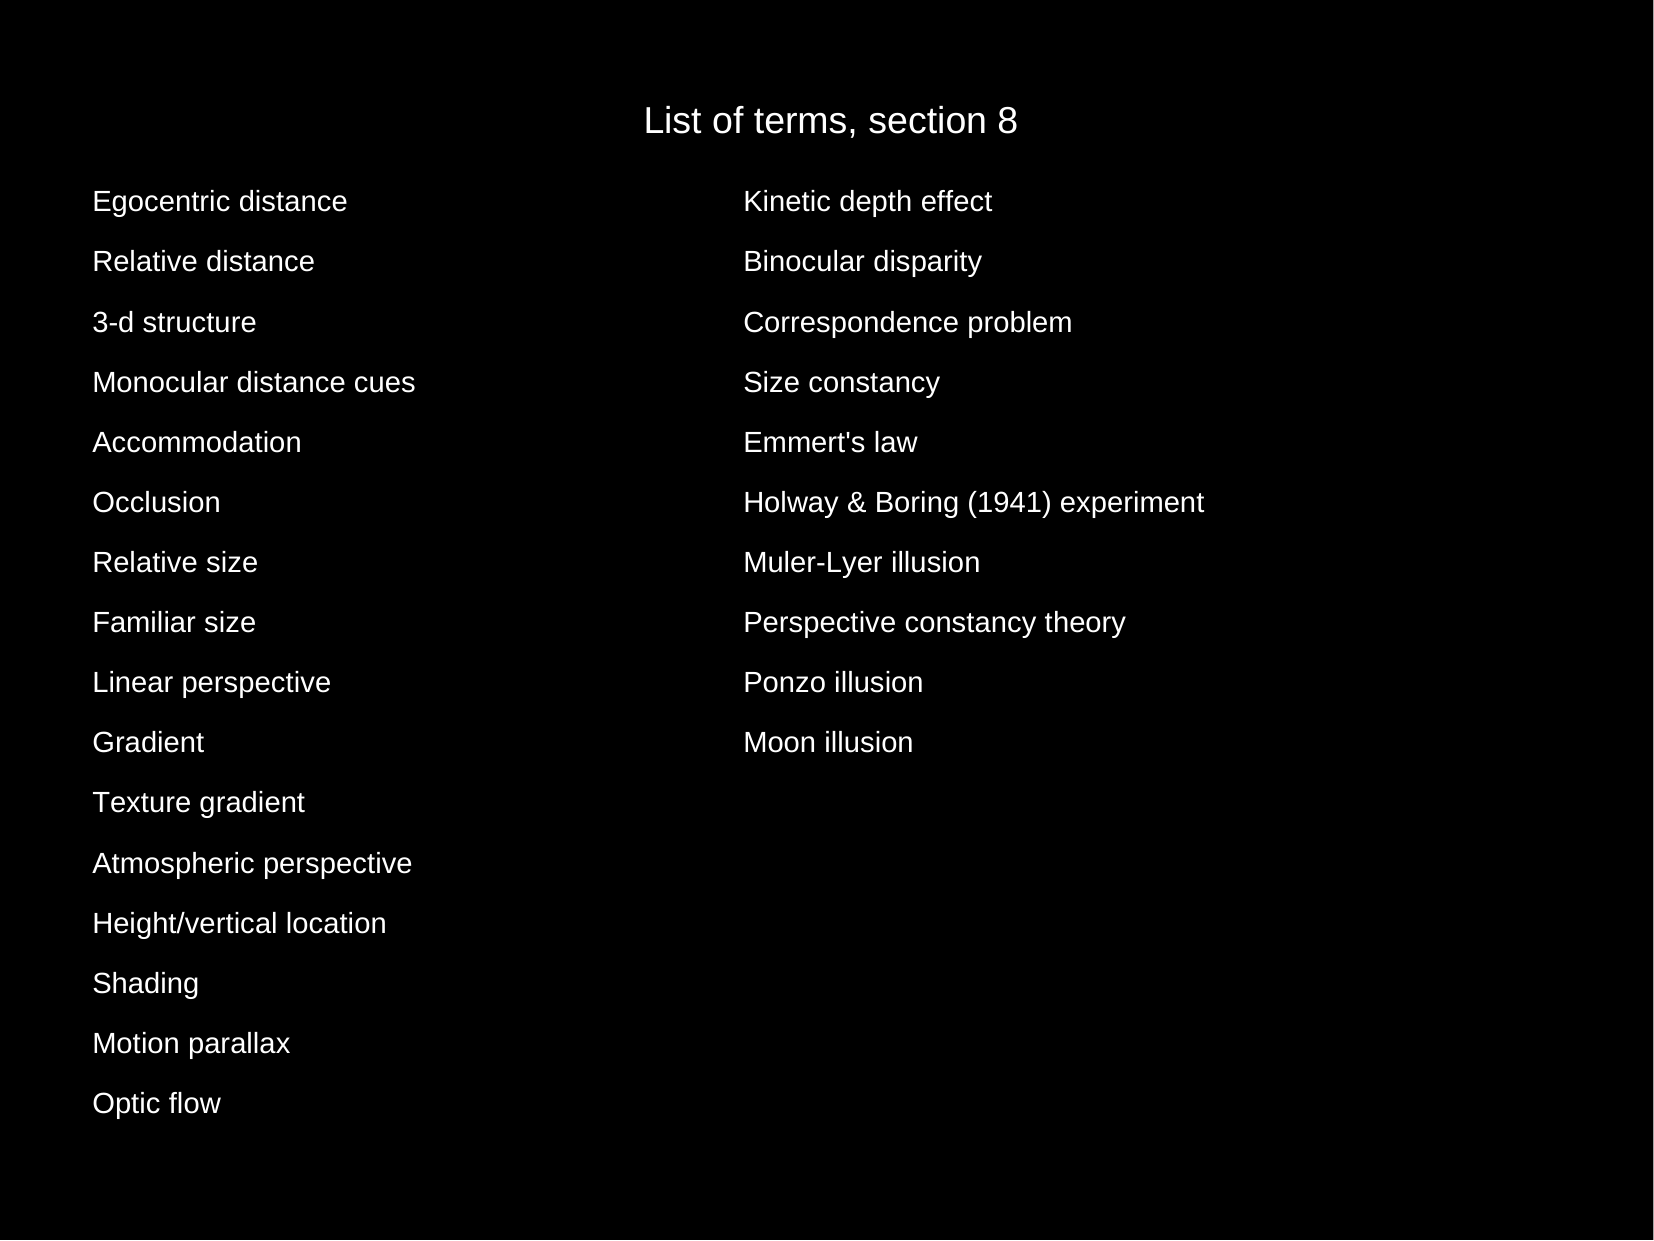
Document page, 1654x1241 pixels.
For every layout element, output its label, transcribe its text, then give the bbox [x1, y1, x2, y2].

list Egocentric distance Relative distance 3-d structure Monocular distance cues Accommodation Occlusion Relative size Familiar size Linear perspective Gradient Texture gradient Atmospheric perspective Height/vertical location Shading Motion parallax Optic flow [74, 187, 713, 1152]
text_box Kinetic depth effect Binocular disparity Correspondence problem Size constancy Emmert's law Holway & Boring (1941) experiment Muler-Lyer illusion Perspective constancy theory Ponzo illusion Moon illusion [725, 187, 1364, 760]
title List of terms, section 8 [86, 18, 1575, 226]
